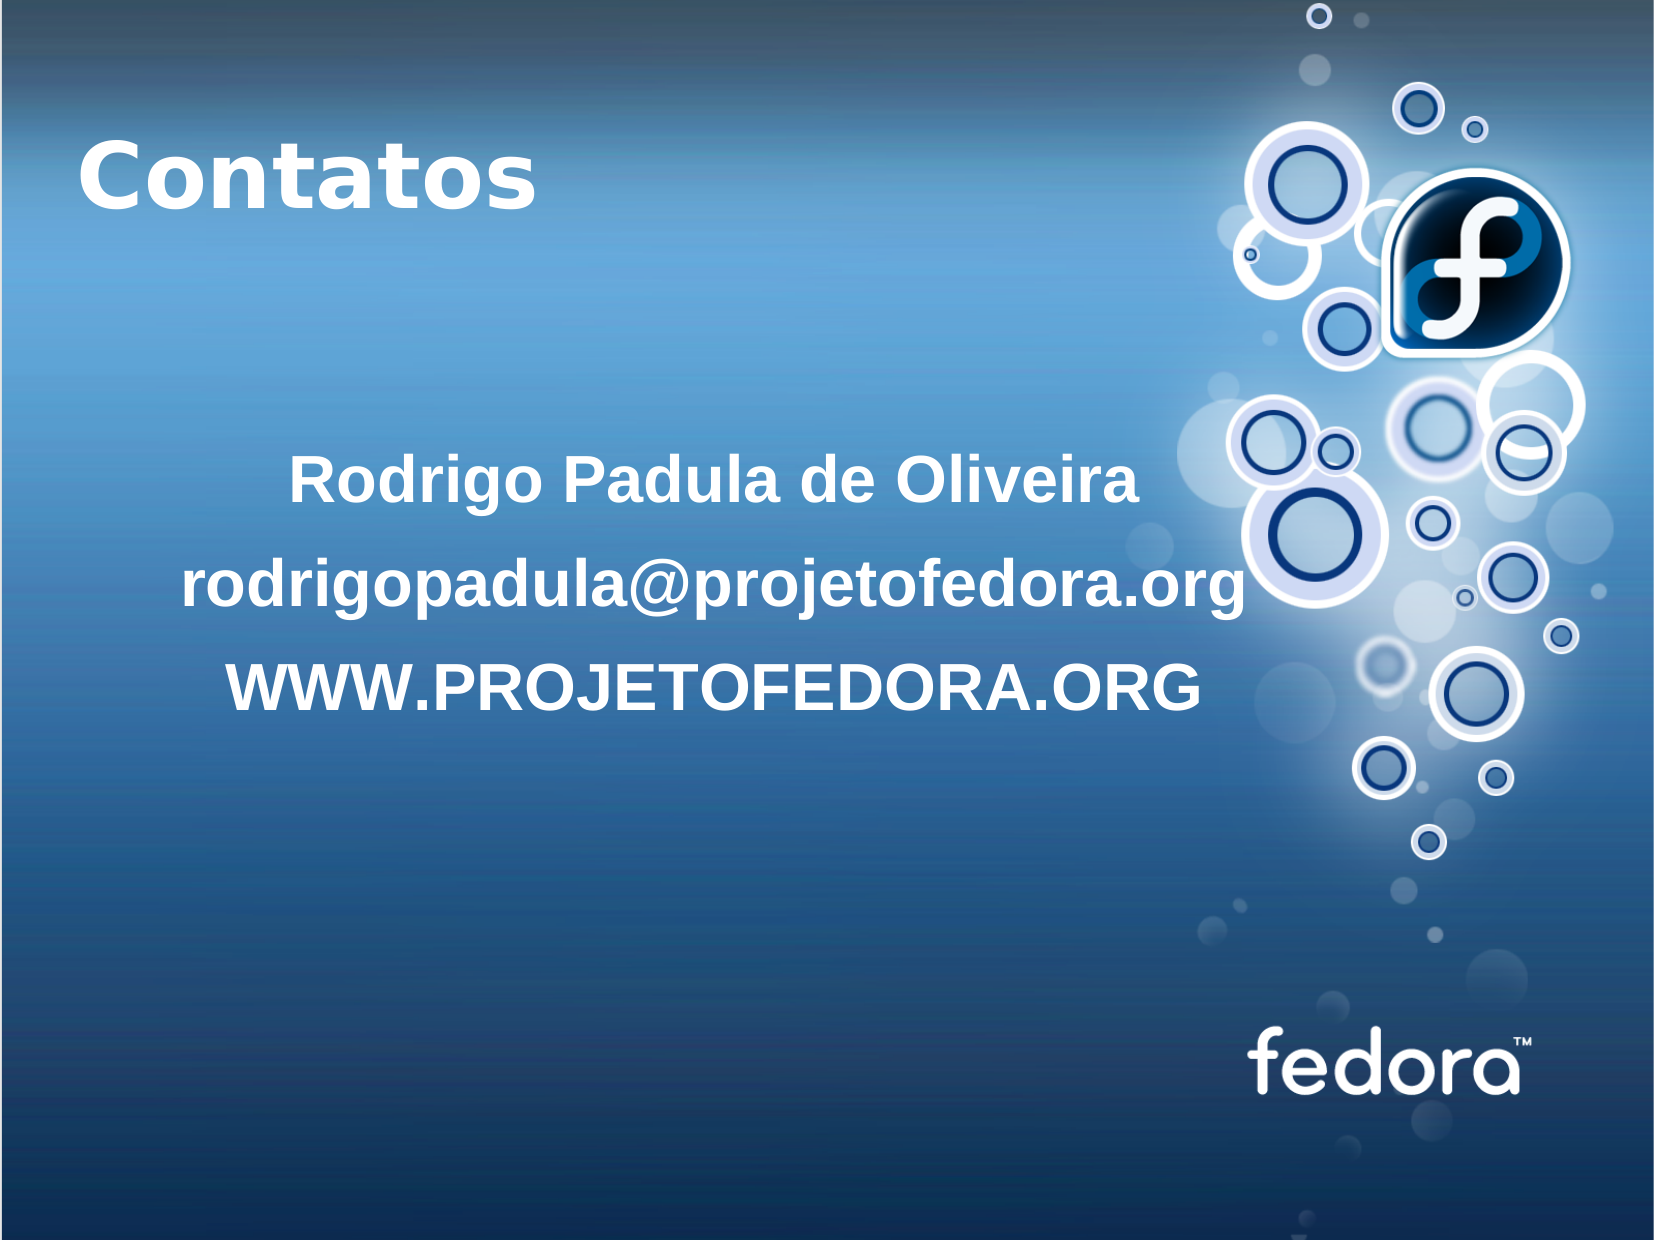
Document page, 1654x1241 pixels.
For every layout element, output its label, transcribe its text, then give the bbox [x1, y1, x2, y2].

picture [1, 0, 1654, 1240]
title Contatos [76, 73, 1565, 281]
list Rodrigo Padula de Oliveira rodrigopadula@projetofedora.org WWW.PROJETOFEDORA.ORG [53, 337, 1359, 1156]
